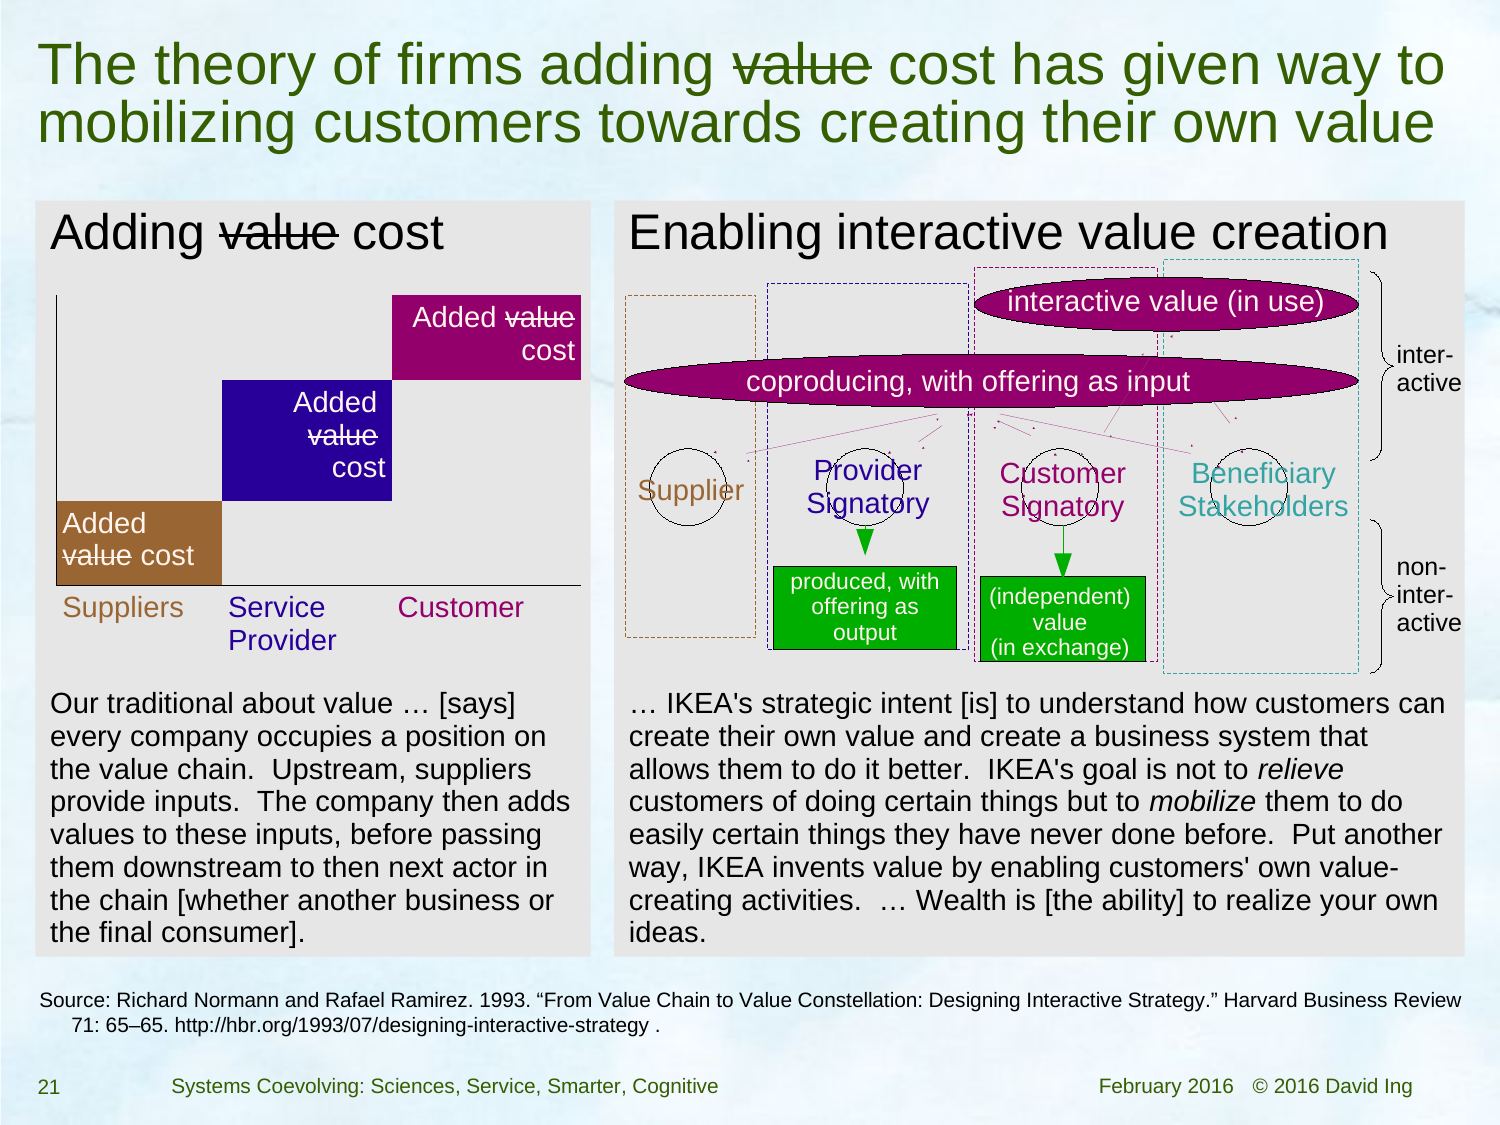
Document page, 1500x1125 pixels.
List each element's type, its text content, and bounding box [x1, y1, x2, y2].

text_box Provider Signatory [779, 459, 957, 514]
table_cell Added value cost [57, 501, 222, 585]
text_box non-inter-active [1381, 545, 1489, 644]
text_box [1077, 328, 1256, 332]
text_box produced, with offering as output [773, 555, 957, 658]
picture [0, 0, 1500, 1125]
text_box Adding value cost [35, 197, 591, 277]
text_box [1347, 295, 1359, 314]
table_cell Service Provider [222, 586, 392, 670]
text_box [974, 295, 986, 314]
table_cell [392, 501, 581, 585]
text_box interactive value (in use) [986, 274, 1347, 328]
text_box [1276, 363, 1359, 398]
table_cell [57, 380, 222, 501]
text_box coproducing, with offering as input [661, 354, 1276, 408]
table_header [222, 295, 392, 380]
text_box Beneficiary Stakeholders [1163, 454, 1365, 526]
text_box inter-active [1381, 333, 1489, 402]
table_header Added value cost [392, 295, 581, 380]
table_header [57, 295, 222, 380]
table_cell Added value cost [222, 380, 392, 501]
table_cell [392, 380, 581, 501]
table_cell Suppliers [56, 586, 222, 670]
text_box Our traditional about value … [says] every company occupies a position on the value chain. Upstream, suppliers provide inputs. The company then adds values to these inputs, before passing them downstream to then next actor in the chain [whether another business or the final consumer]. [35, 277, 591, 957]
text_box Customer Signatory [980, 460, 1146, 520]
text_box Source: Richard Normann and Rafael Ramirez. 1993. “From Value Chain to Value Constellation: Designing Interactive Strategy.” Harvard Business Review 71: 65–65. http://hbr.org/1993/07/designing-interactive-strategy . [24, 979, 1495, 1066]
text_box (independent) value (in exchange) [974, 571, 1146, 674]
text_box … IKEA's strategic intent [is] to understand how customers can create their own value and create a business system that allows them to do it better. IKEA's goal is not to relieve customers of doing certain things but to mobilize them to do easily certain things they have never done before. Put another way, IKEA invents value by enabling customers' own value-creating activities. … Wealth is [the ability] to realize your own ideas. [614, 200, 1465, 957]
title The theory of firms adding value cost has given way to mobilizing customers towards creating their own value [37, 37, 1463, 176]
text_box Supplier [620, 460, 762, 520]
table_cell [222, 501, 392, 585]
table_cell Customer [392, 586, 581, 670]
text_box [624, 369, 661, 393]
text_box Enabling interactive value creation [614, 197, 1453, 277]
